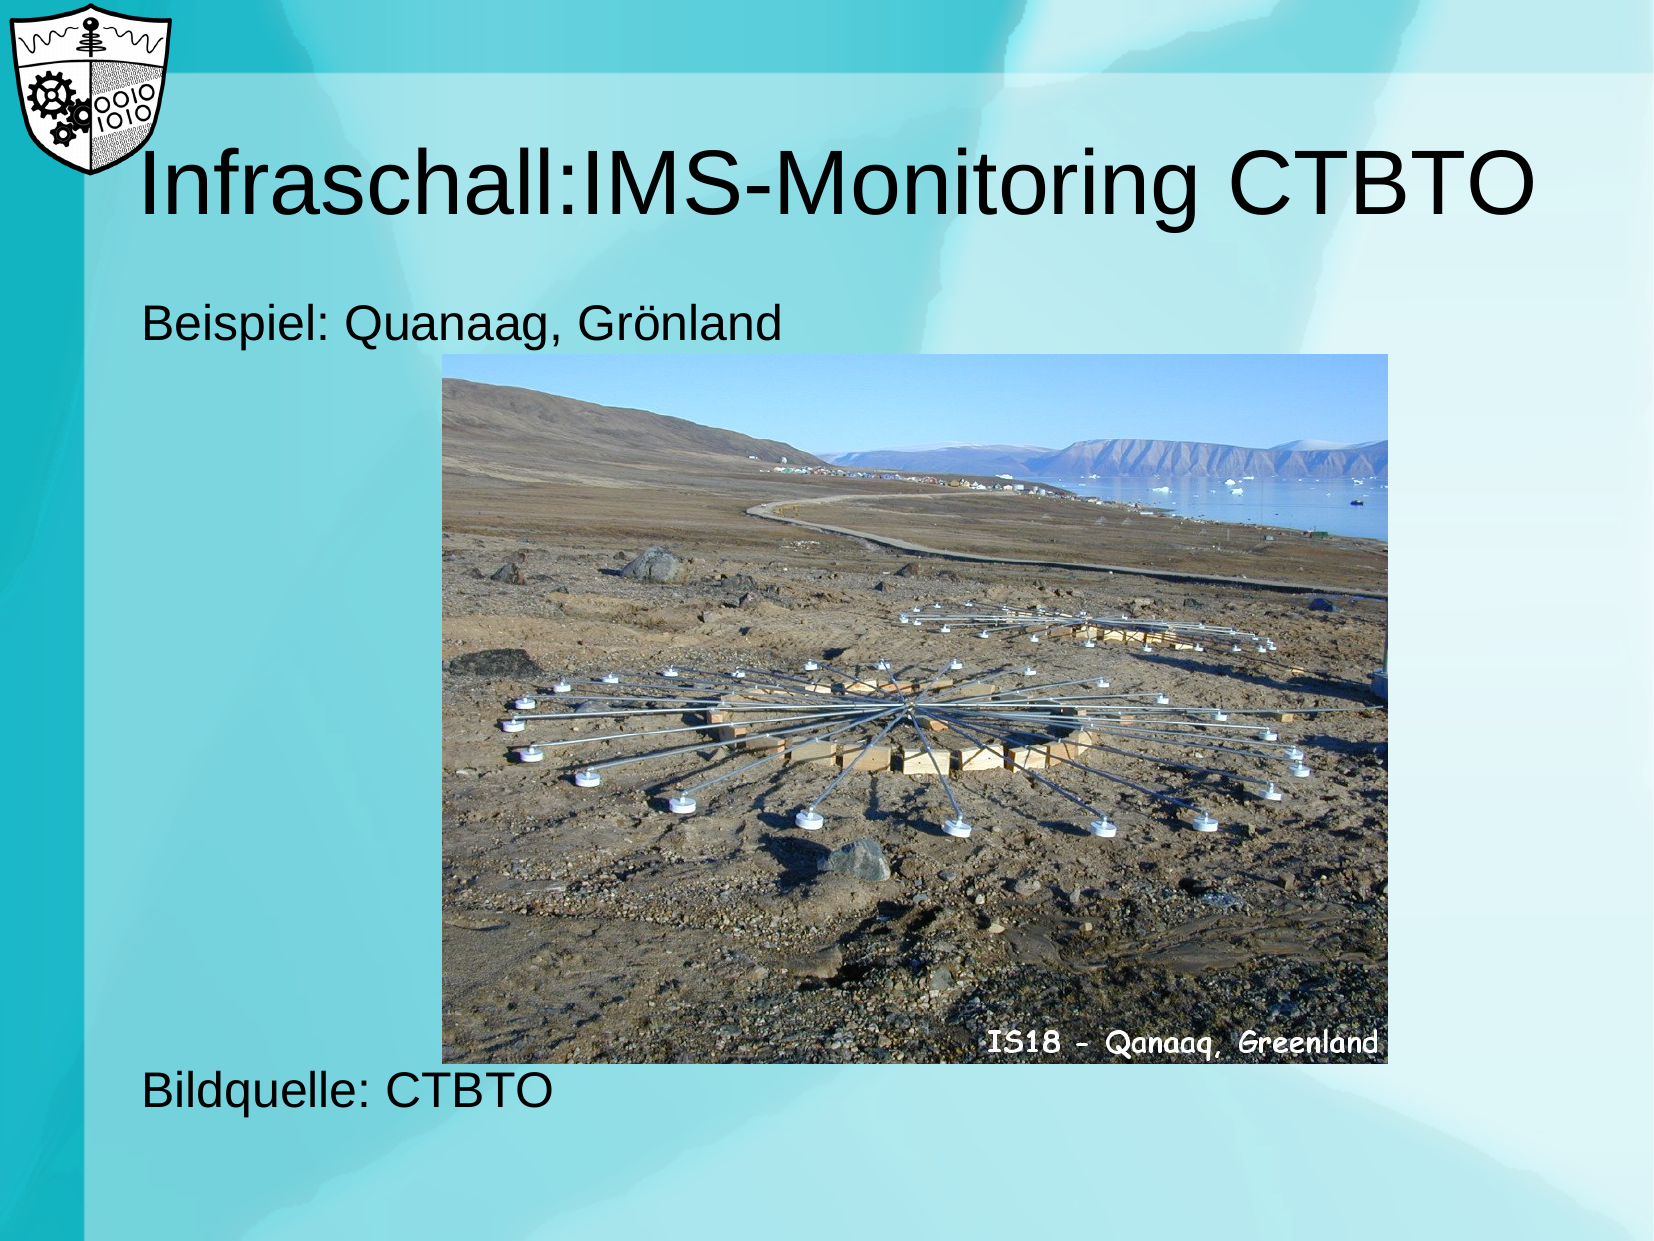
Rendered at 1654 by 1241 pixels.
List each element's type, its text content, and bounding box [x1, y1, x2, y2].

picture [0, 0, 1654, 1241]
list Beispiel: Quanaag, Grönland Bildquelle: CTBTO [141, 295, 1506, 1215]
title Infraschall:IMS-Monitoring CTBTO [94, 78, 1583, 287]
